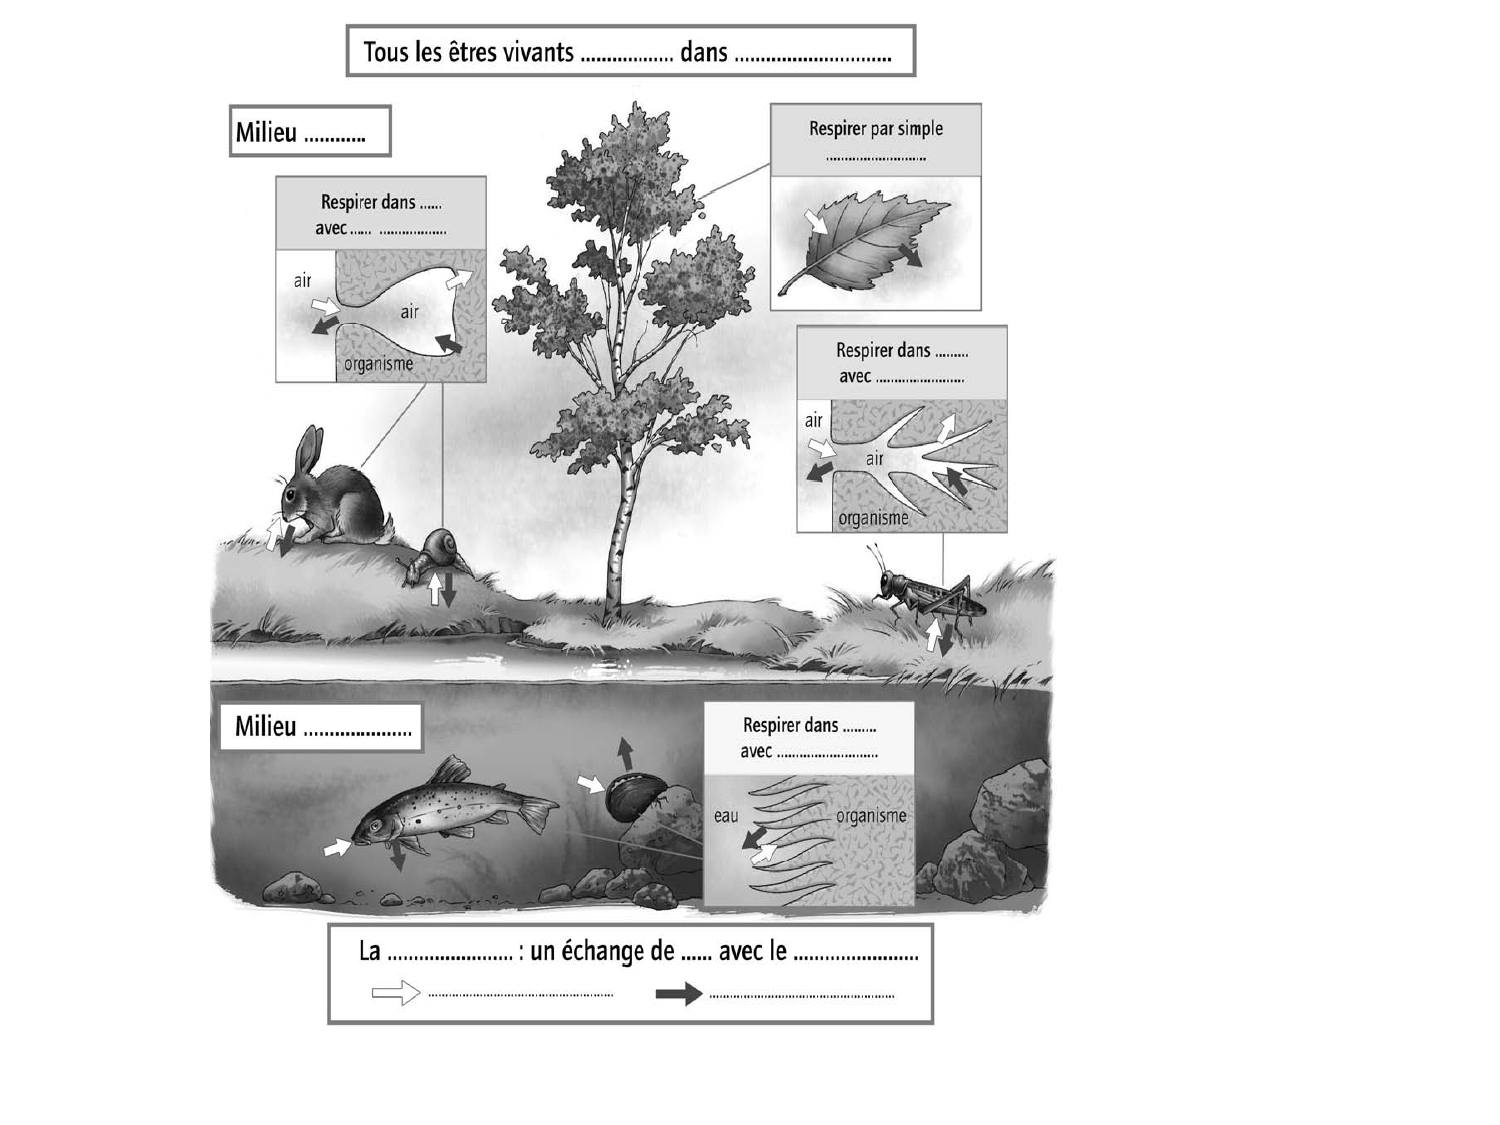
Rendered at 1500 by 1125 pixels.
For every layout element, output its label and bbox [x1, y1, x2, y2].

picture [210, 0, 1058, 1060]
